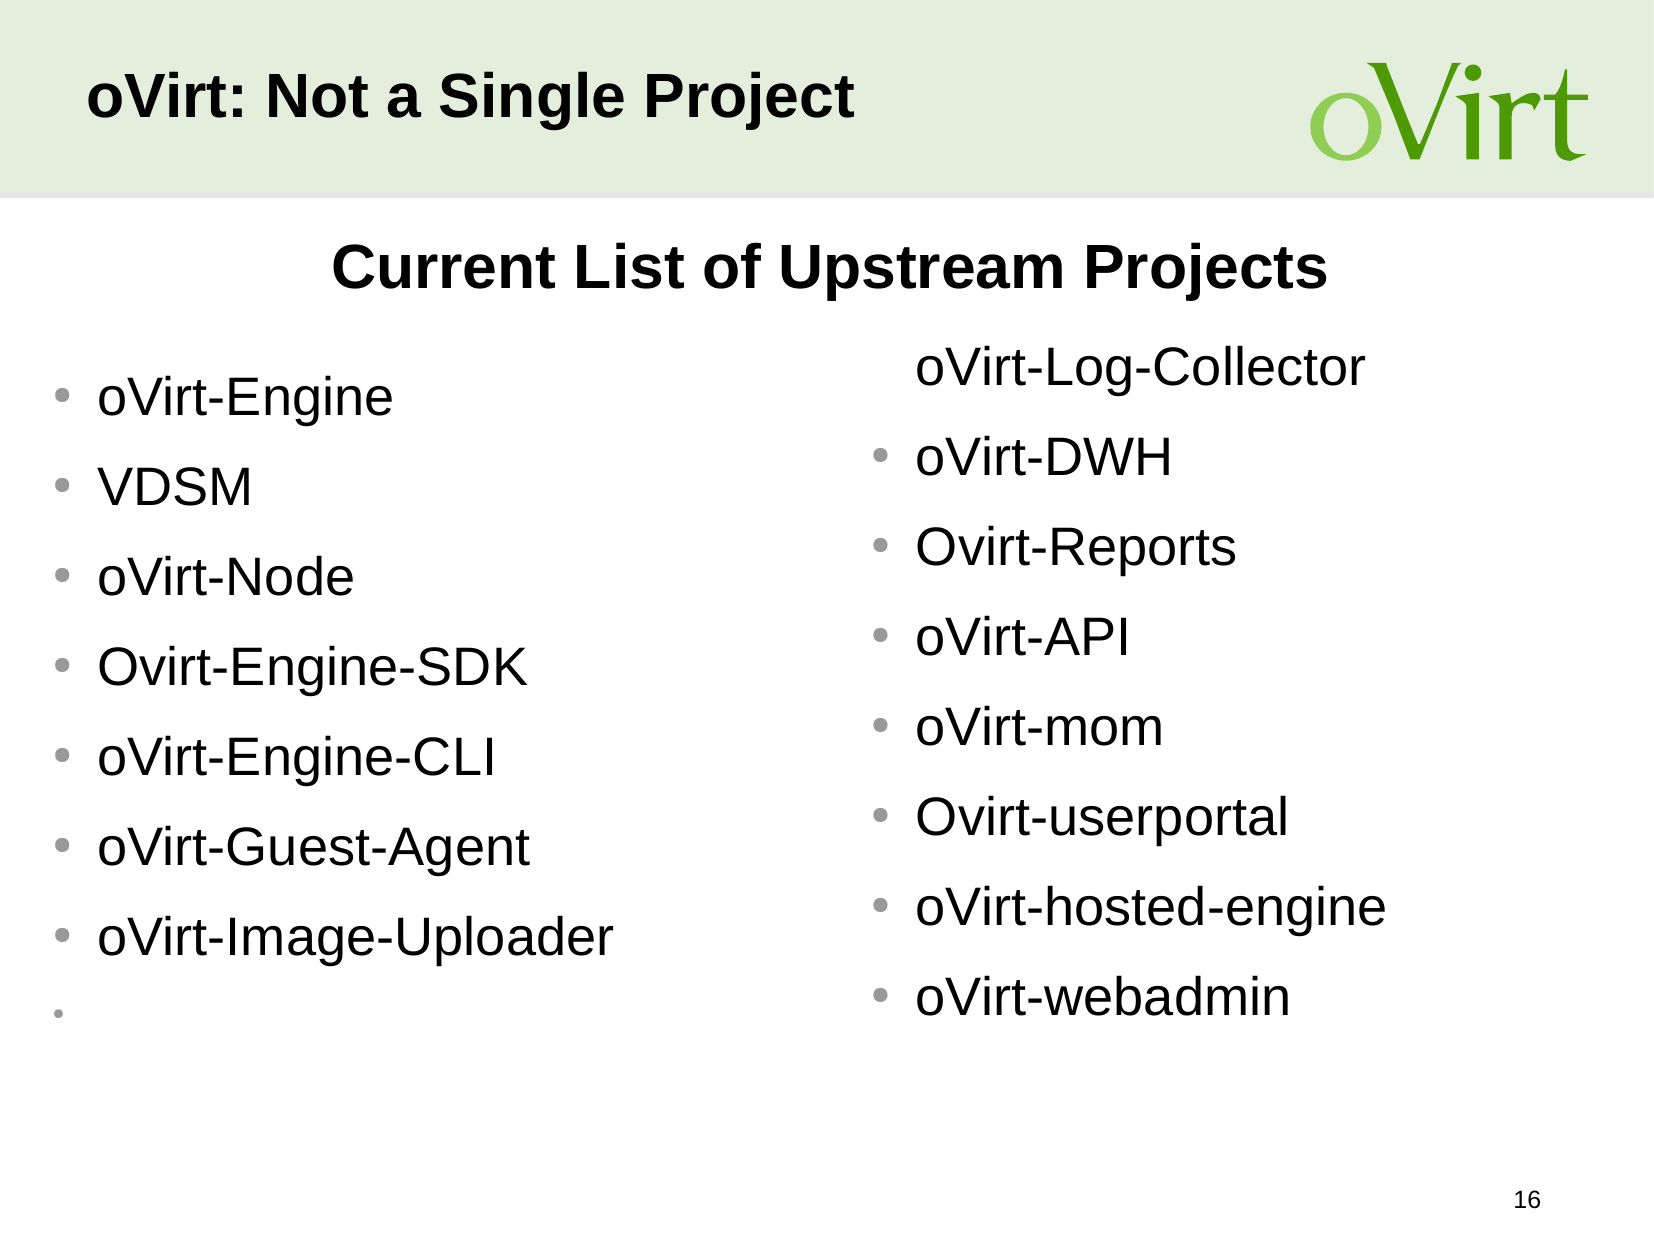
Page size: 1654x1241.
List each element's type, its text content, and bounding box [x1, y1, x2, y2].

title oVirt: Not a Single Project [86, 36, 1307, 225]
title Current List of Upstream Projects [86, 225, 1576, 309]
list oVirt-Engine VDSM oVirt-Node Ovirt-Engine-SDK oVirt-Engine-CLI oVirt-Guest-Agent oVirt-Image-Uploader [37, 300, 764, 1241]
list oVirt-Log-Collector oVirt-DWH Ovirt-Reports oVirt-API oVirt-mom Ovirt-userportal oVirt-hosted-engine oVirt-webadmin [855, 241, 1582, 1028]
